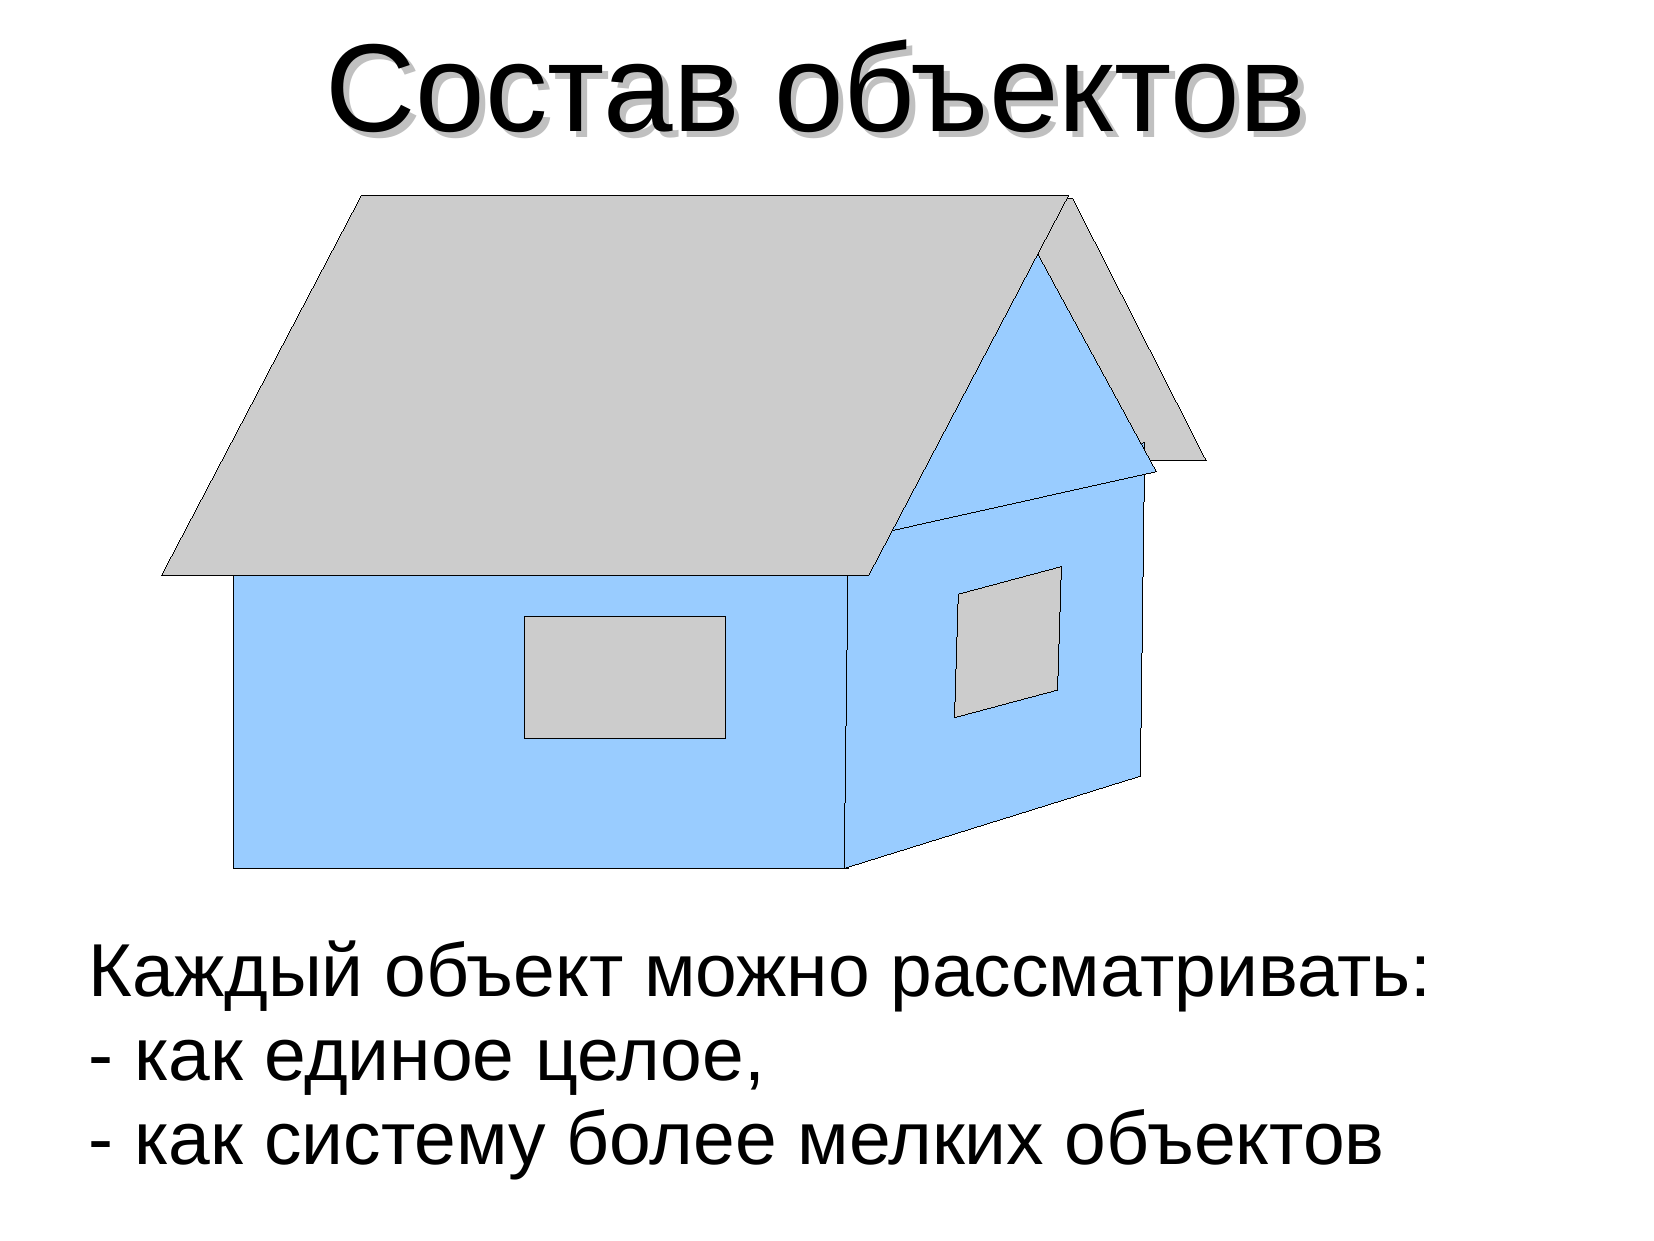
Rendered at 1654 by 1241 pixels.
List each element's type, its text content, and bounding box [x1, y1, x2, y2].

text_box Каждый объект можно рассматривать: - как единое целое, - как систему более мелких объектов [73, 921, 1611, 1188]
text_box Состав объектов [102, 10, 1530, 166]
text_box [161, 195, 1207, 869]
